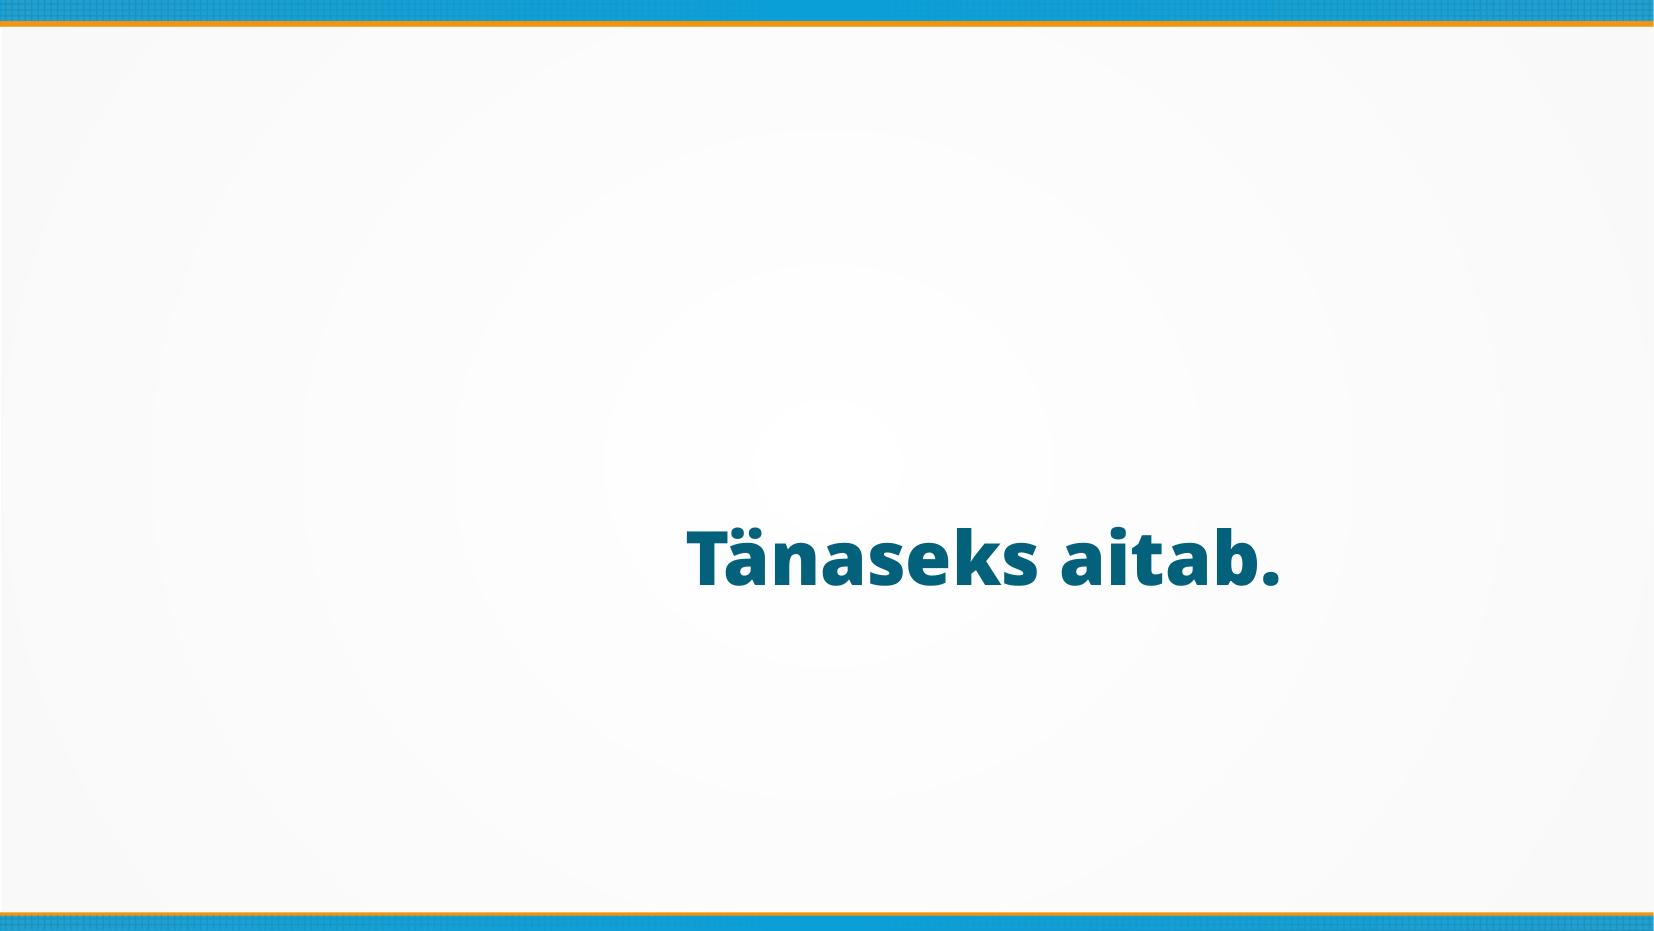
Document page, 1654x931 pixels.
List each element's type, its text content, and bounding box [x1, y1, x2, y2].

subtitle Tänaseks aitab. [98, 124, 1654, 931]
picture [0, 0, 1654, 931]
